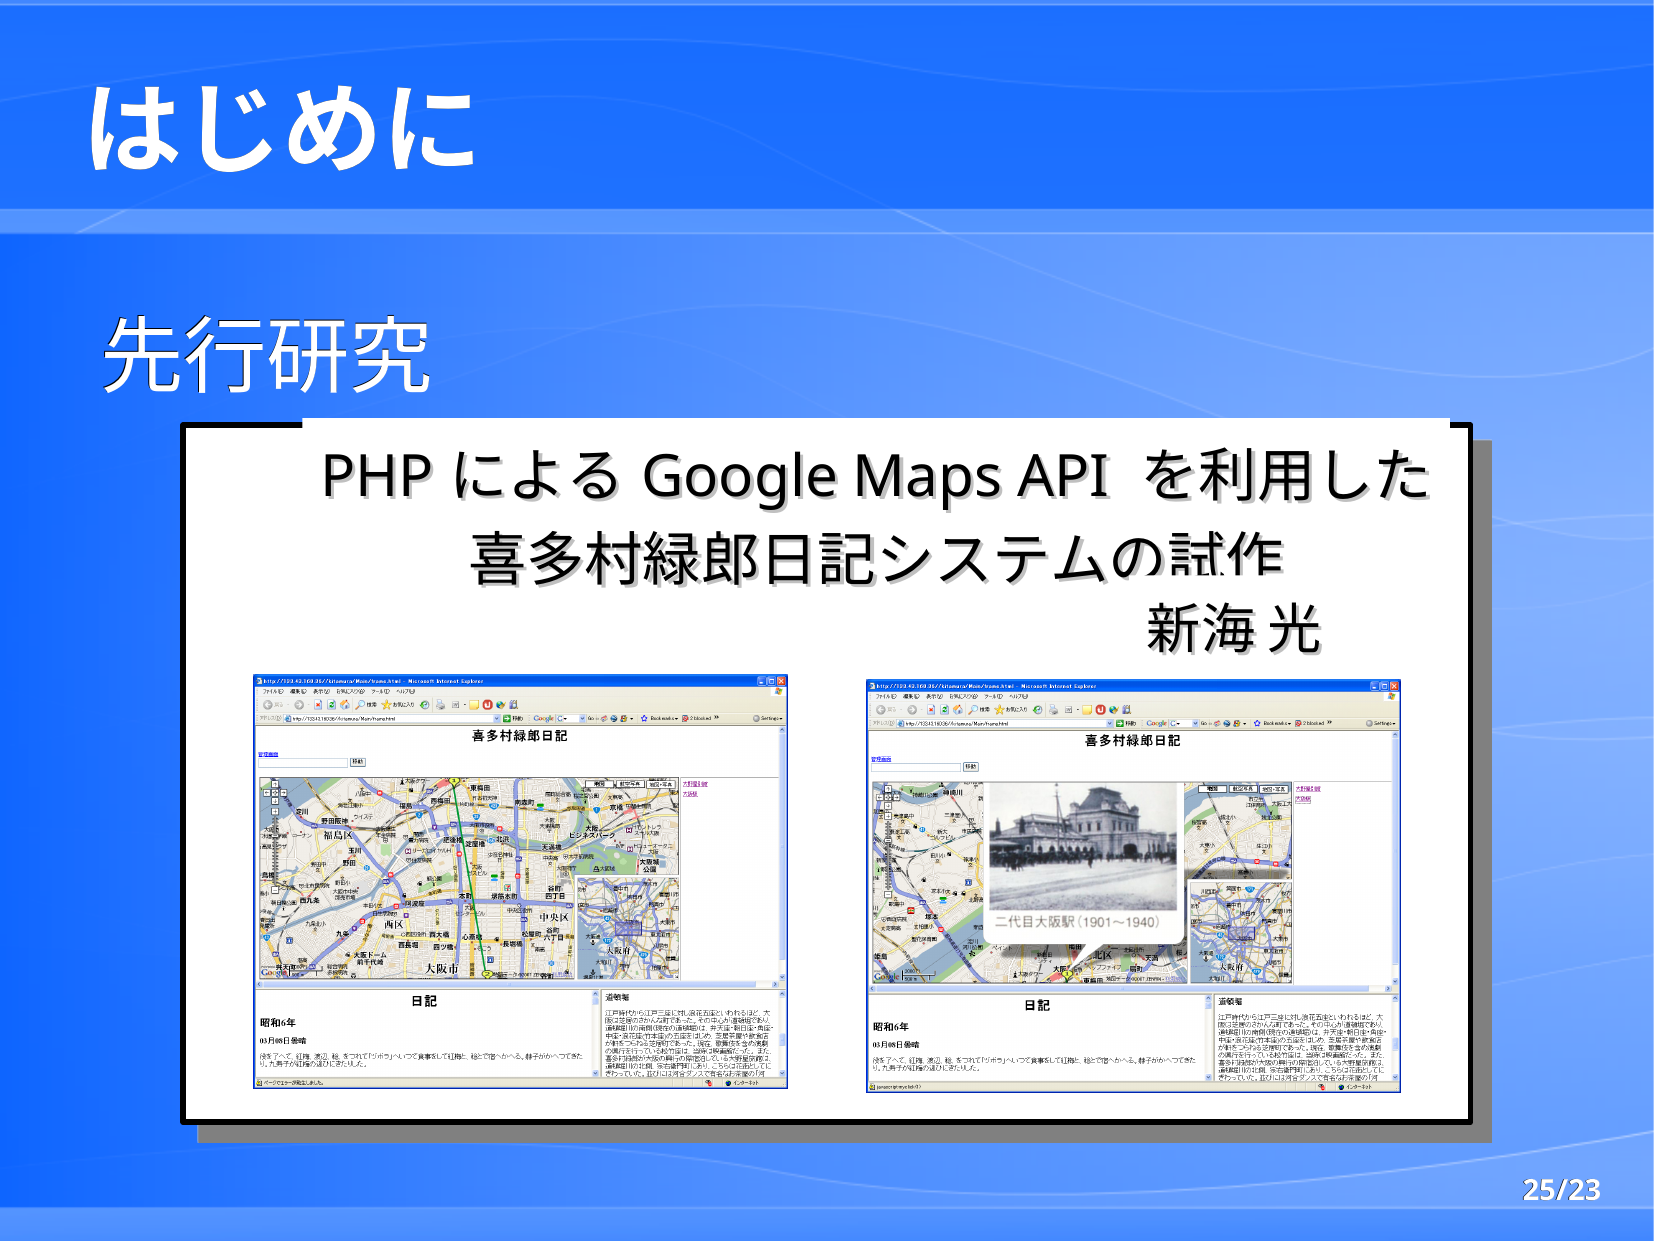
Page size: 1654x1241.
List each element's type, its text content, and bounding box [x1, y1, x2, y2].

title はじめに [23, 8, 1625, 237]
list 先行研究 [82, 289, 532, 384]
text_box 新海 光 [1129, 585, 1343, 665]
text_box [183, 425, 1471, 1123]
picture [0, 0, 1654, 1241]
text_box PHPによるGoogle Maps API を利用した 喜多村緑郎日記システムの試作 [302, 439, 1353, 586]
